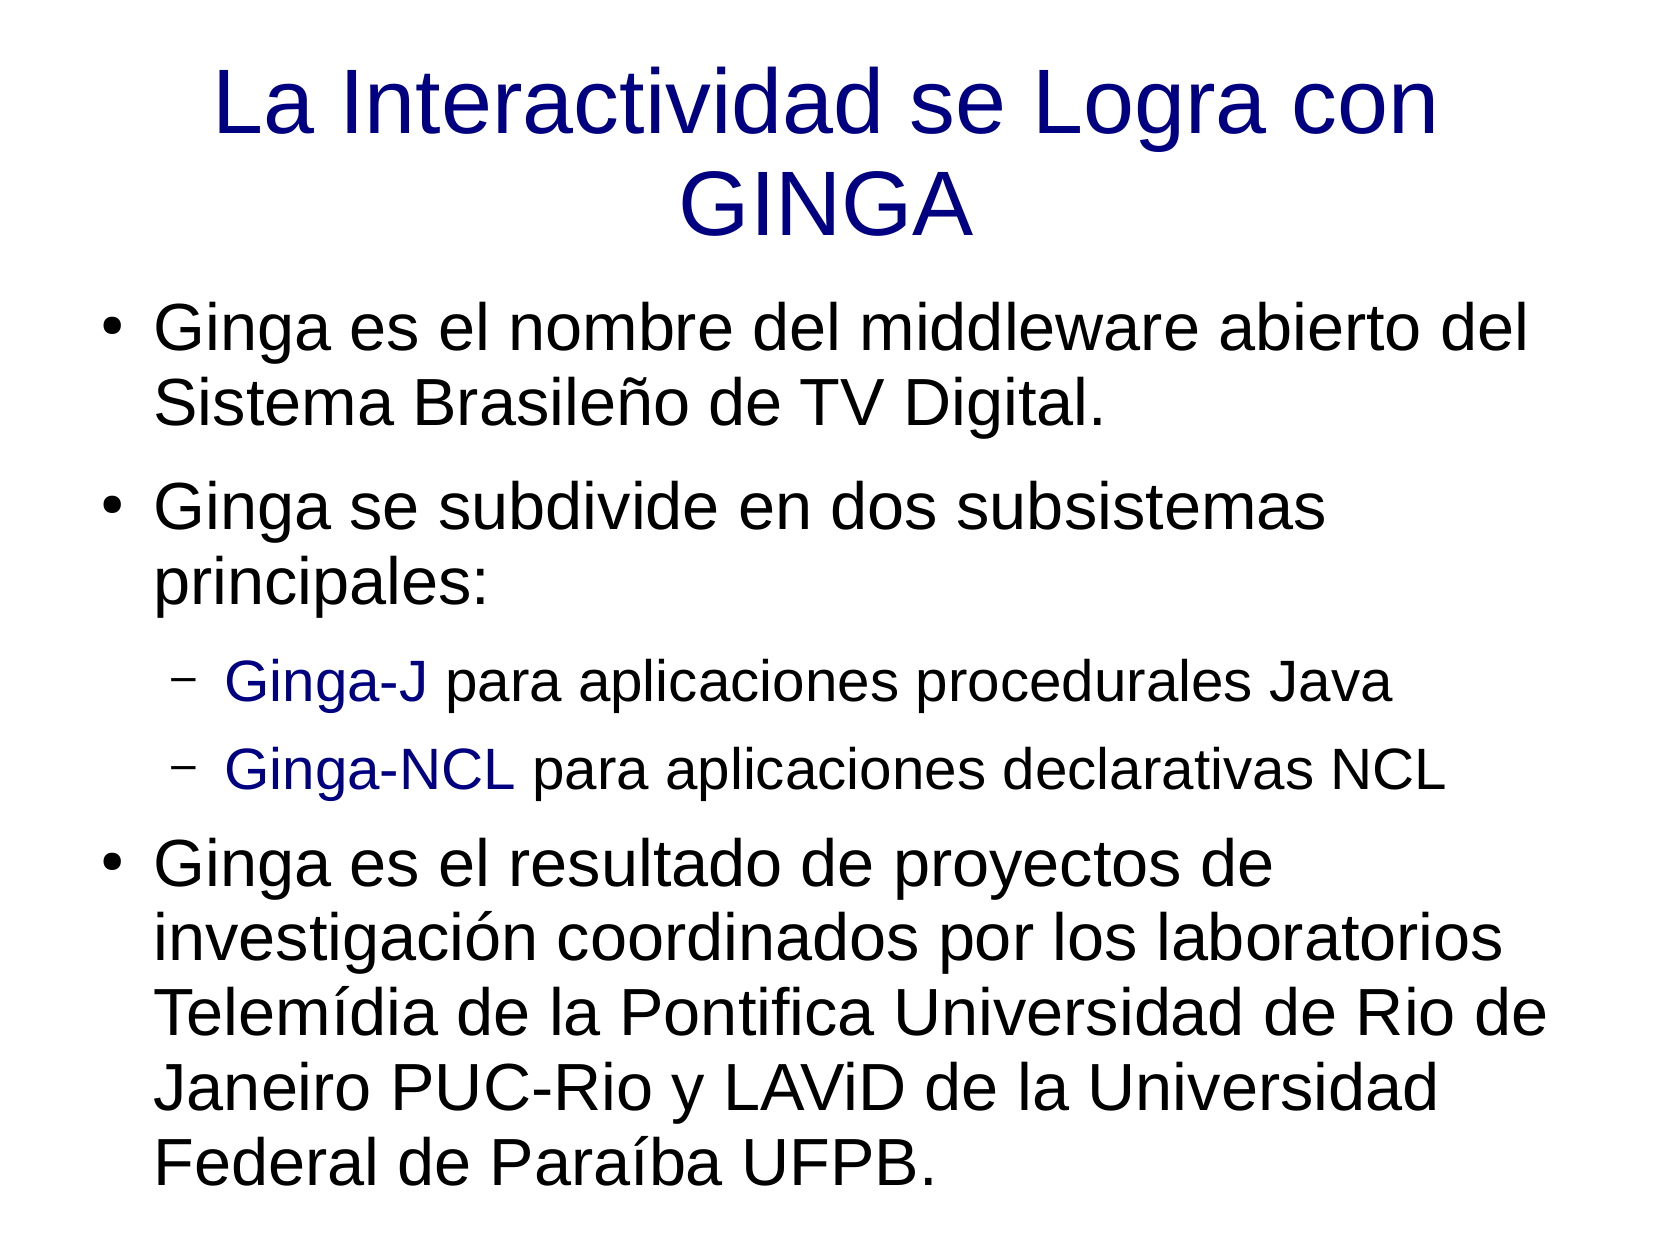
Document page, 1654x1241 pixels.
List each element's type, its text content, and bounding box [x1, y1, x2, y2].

list Ginga es el nombre del middleware abierto del Sistema Brasileño de TV Digital. Ginga se subdivide en dos subsistemas principales: Ginga-J para aplicaciones procedurales Java Ginga-NCL para aplicaciones declarativas NCL Ginga es el resultado de proyectos de investigación coordinados por los laboratorios Telemídia de la Pontifica Universidad de Rio de Janeiro PUC-Rio y LAViD de la Universidad Federal de Paraíba UFPB. [82, 290, 1619, 1203]
title La Interactividad se Logra con GINGA [82, 49, 1571, 257]
